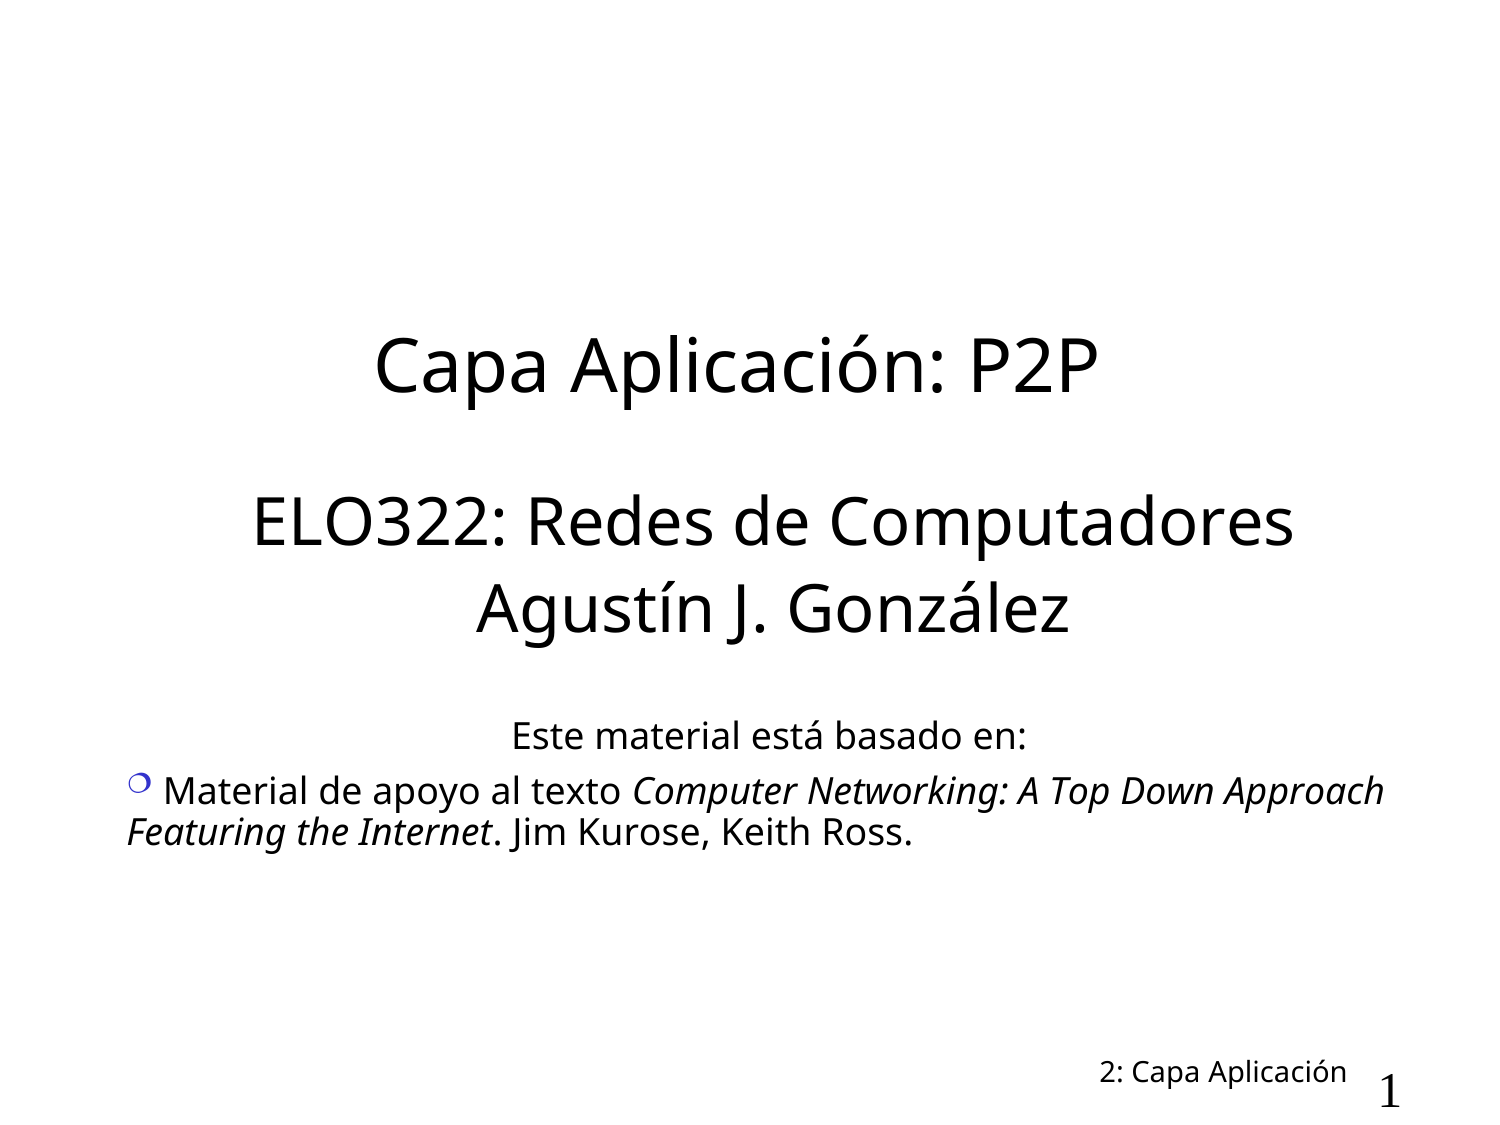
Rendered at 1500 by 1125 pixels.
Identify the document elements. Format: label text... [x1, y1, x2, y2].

subtitle ELO322: Redes de Computadores Agustín J. González Este material está basado en: Material de apoyo al texto Computer Networking: A Top Down Approach Featuring the Internet. Jim Kurose, Keith Ross. [36, 479, 1437, 1038]
title Capa Aplicación: P2P [99, 277, 1375, 451]
